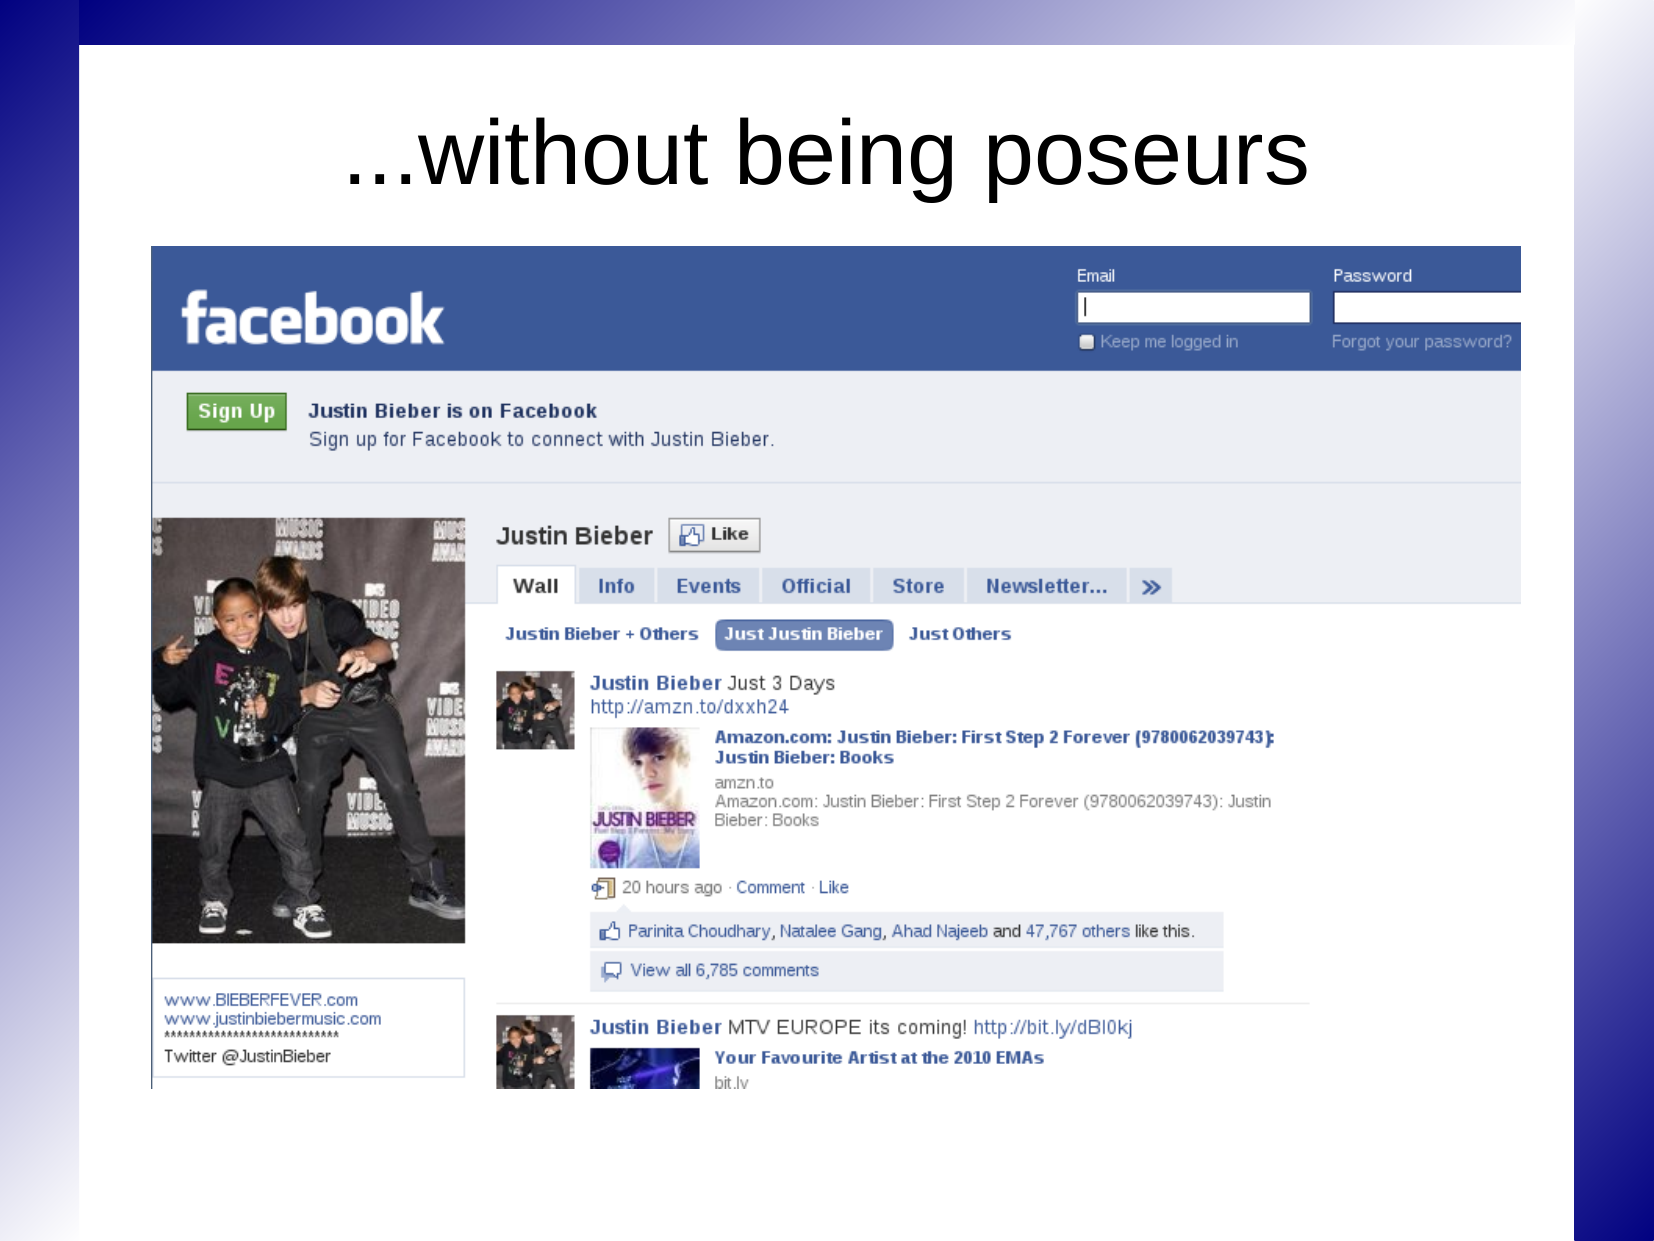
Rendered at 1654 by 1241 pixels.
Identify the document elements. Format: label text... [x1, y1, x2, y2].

title ...without being poseurs [82, 56, 1571, 250]
picture [151, 246, 1521, 1089]
